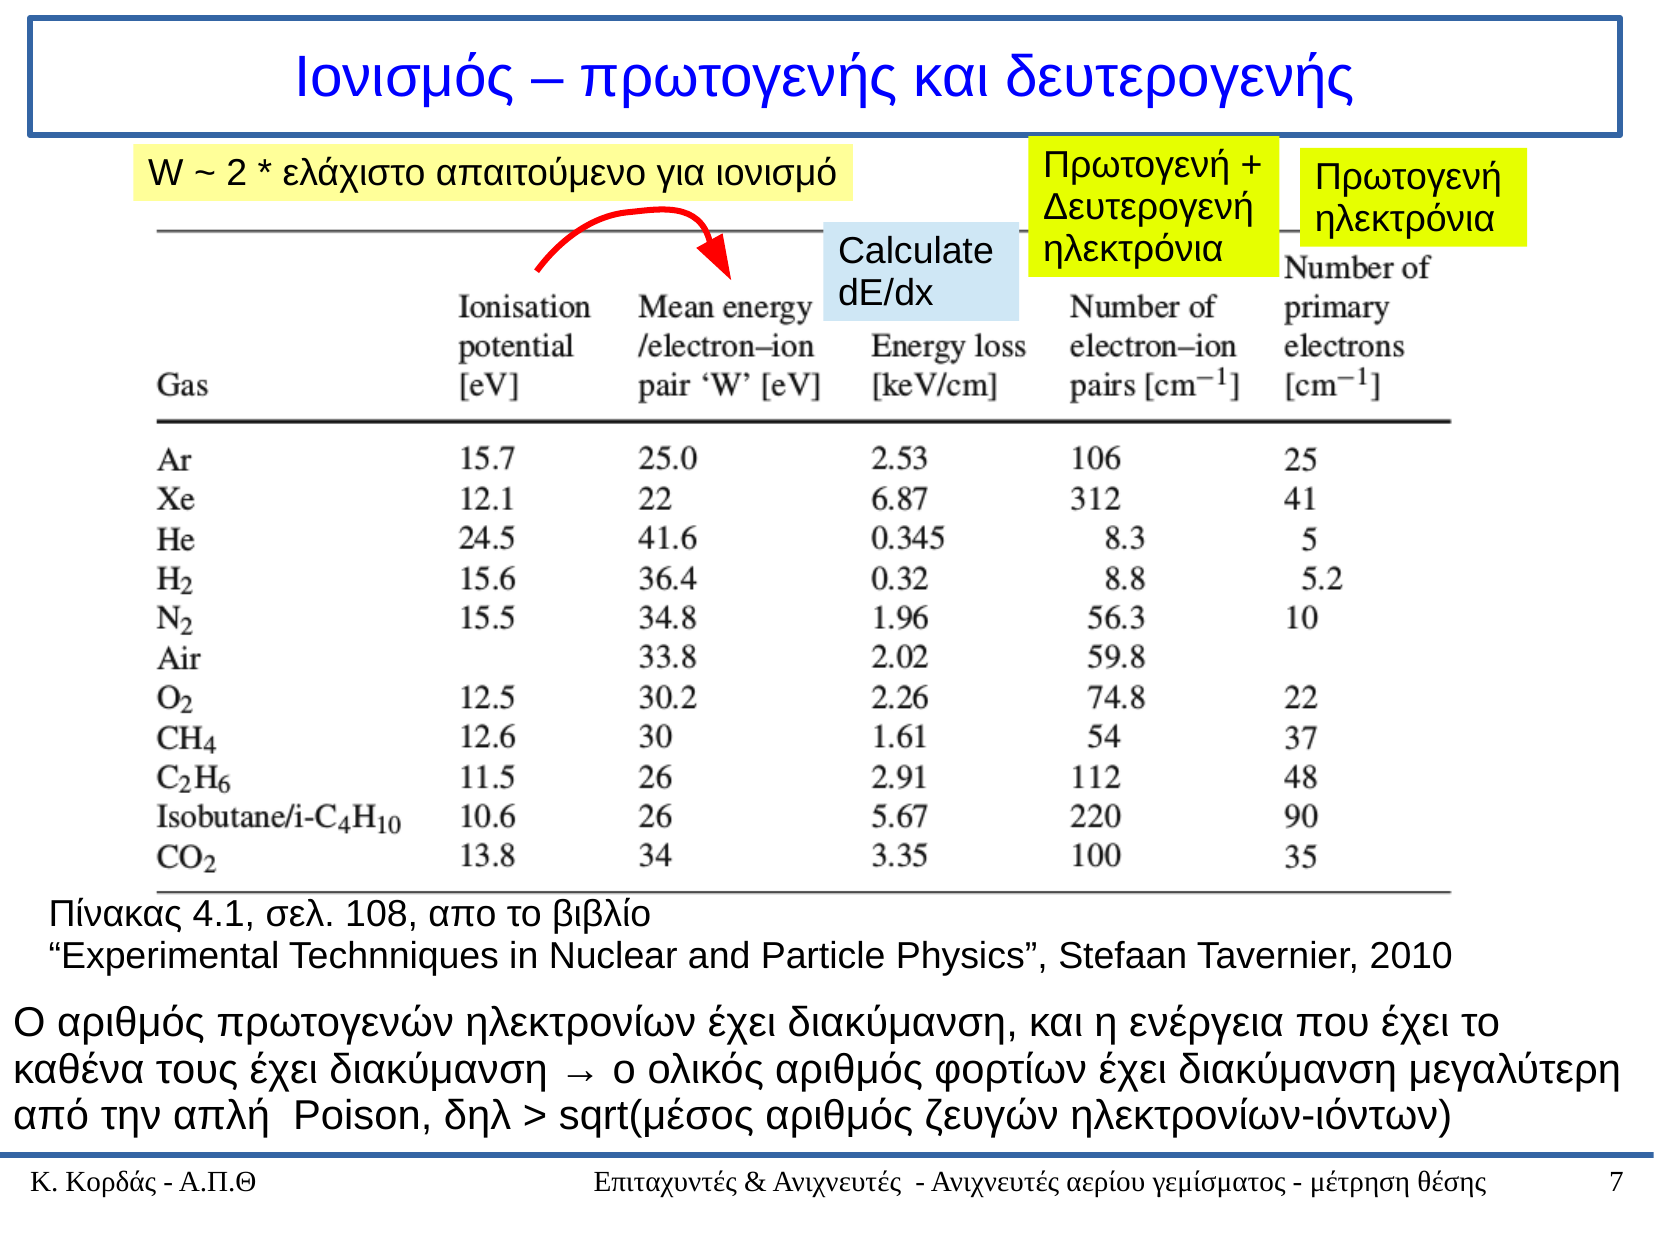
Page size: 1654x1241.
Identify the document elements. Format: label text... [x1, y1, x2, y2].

text_box W ~ 2 * ελάχιστο απαιτούμενο για ιονισμό [133, 144, 852, 201]
text_box Ο αριθμός πρωτογενών ηλεκτρονίων έχει διακύμανση, και η ενέργεια που έχει το καθένα τους έχει διακύμανση → ο ολικός αριθμός φορτίων έχει διακύμανση μεγαλύτερη από την απλή Poison, δηλ > sqrt(μέσος αριθμός ζευγών ηλεκτρονίων-ιόντων) [0, 991, 1648, 1148]
picture [143, 216, 1466, 885]
text_box Πρωτογενή ηλεκτρόνια [1300, 147, 1527, 247]
title Ιονισμός – πρωτογενής και δευτερογενής [30, 17, 1621, 136]
text_box Πρωτογενή + Δευτερογενή ηλεκτρόνια [1028, 136, 1280, 277]
text_box Πίνακας 4.1, σελ. 108, απο το βιβλίο “Experimental Technniques in Nuclear and Particle Physics”, Stefaan Tavernier, 2010 [33, 885, 1468, 985]
text_box Calculate dE/dx [823, 222, 1020, 321]
